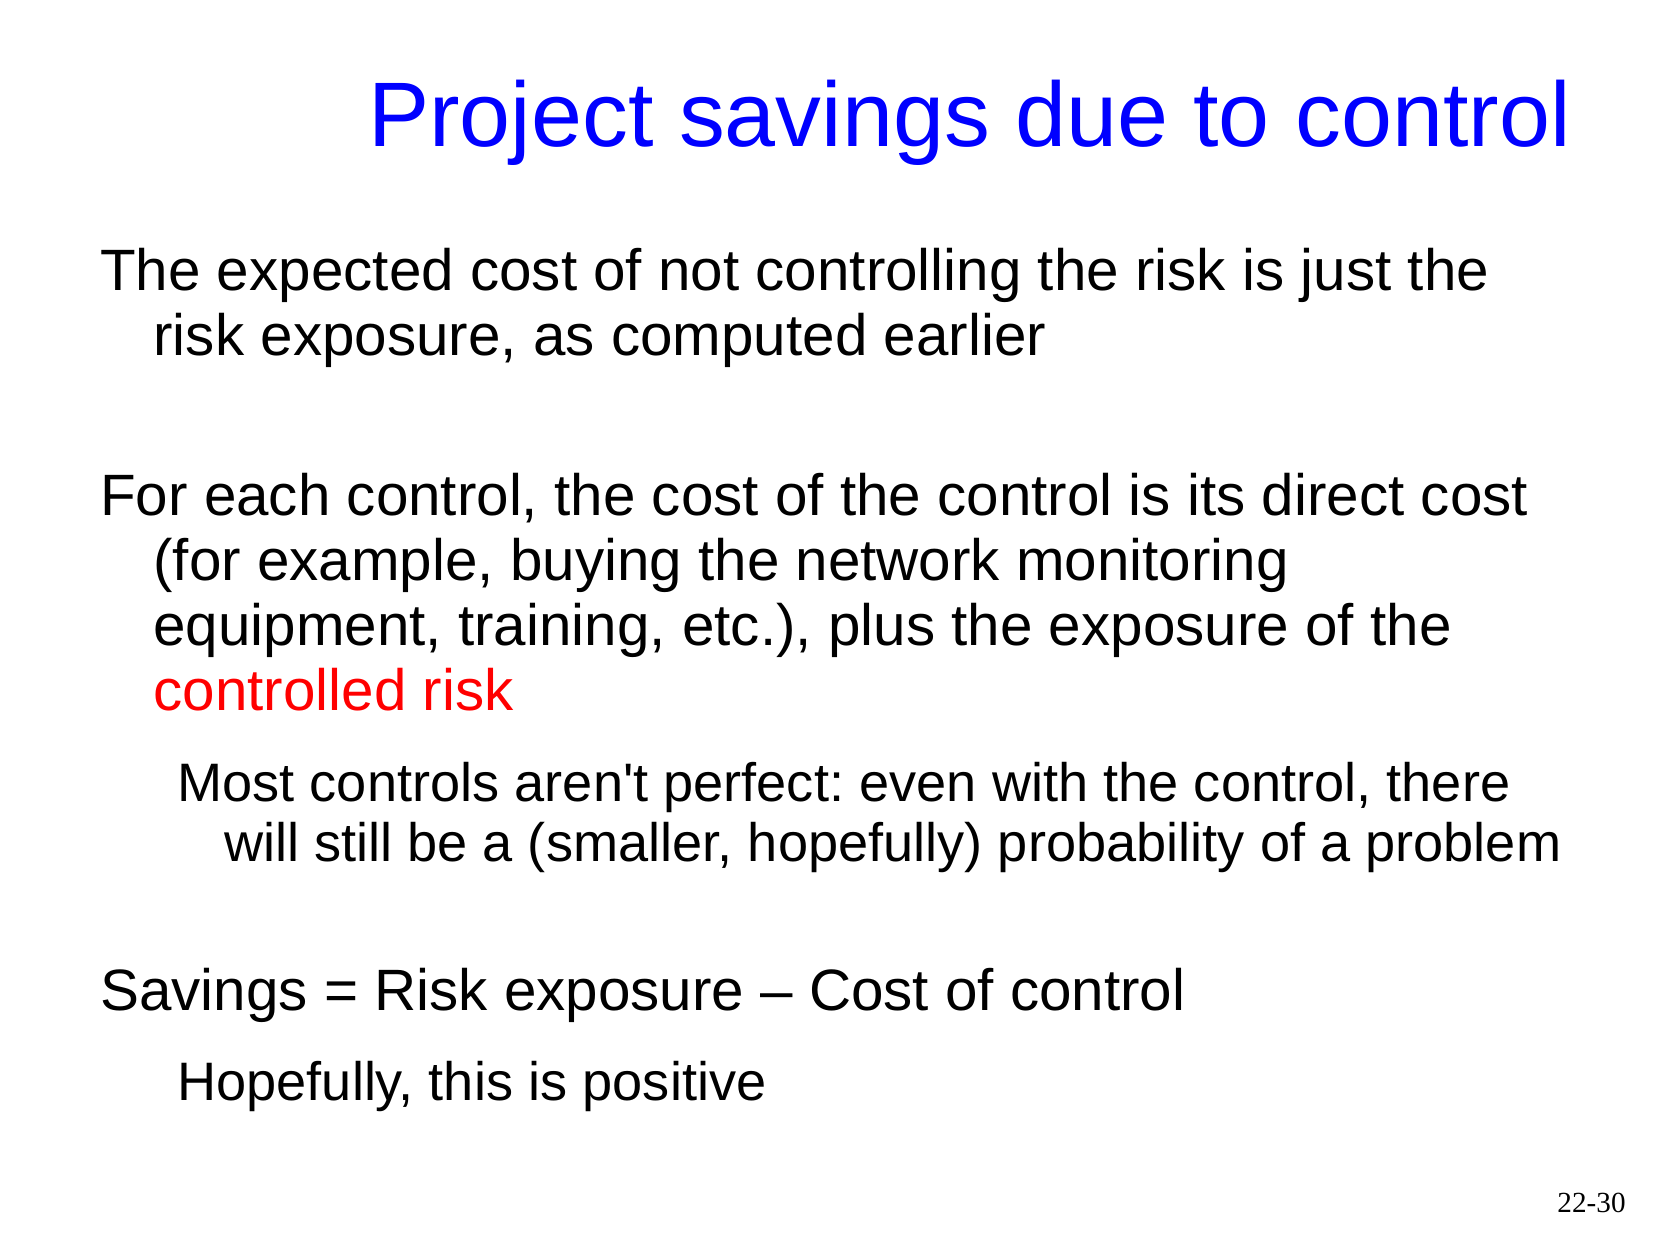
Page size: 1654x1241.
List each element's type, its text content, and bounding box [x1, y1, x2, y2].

list The expected cost of not controlling the risk is just the risk exposure, as computed earlier For each control, the cost of the control is its direct cost (for example, buying the network monitoring equipment, training, etc.), plus the exposure of the controlled risk Most controls aren't perfect: even with the control, there will still be a (smaller, hopefully) probability of a problem Savings = Risk exposure – Cost of control Hopefully, this is positive [82, 237, 1571, 1156]
title Project savings due to control [84, 18, 1573, 211]
